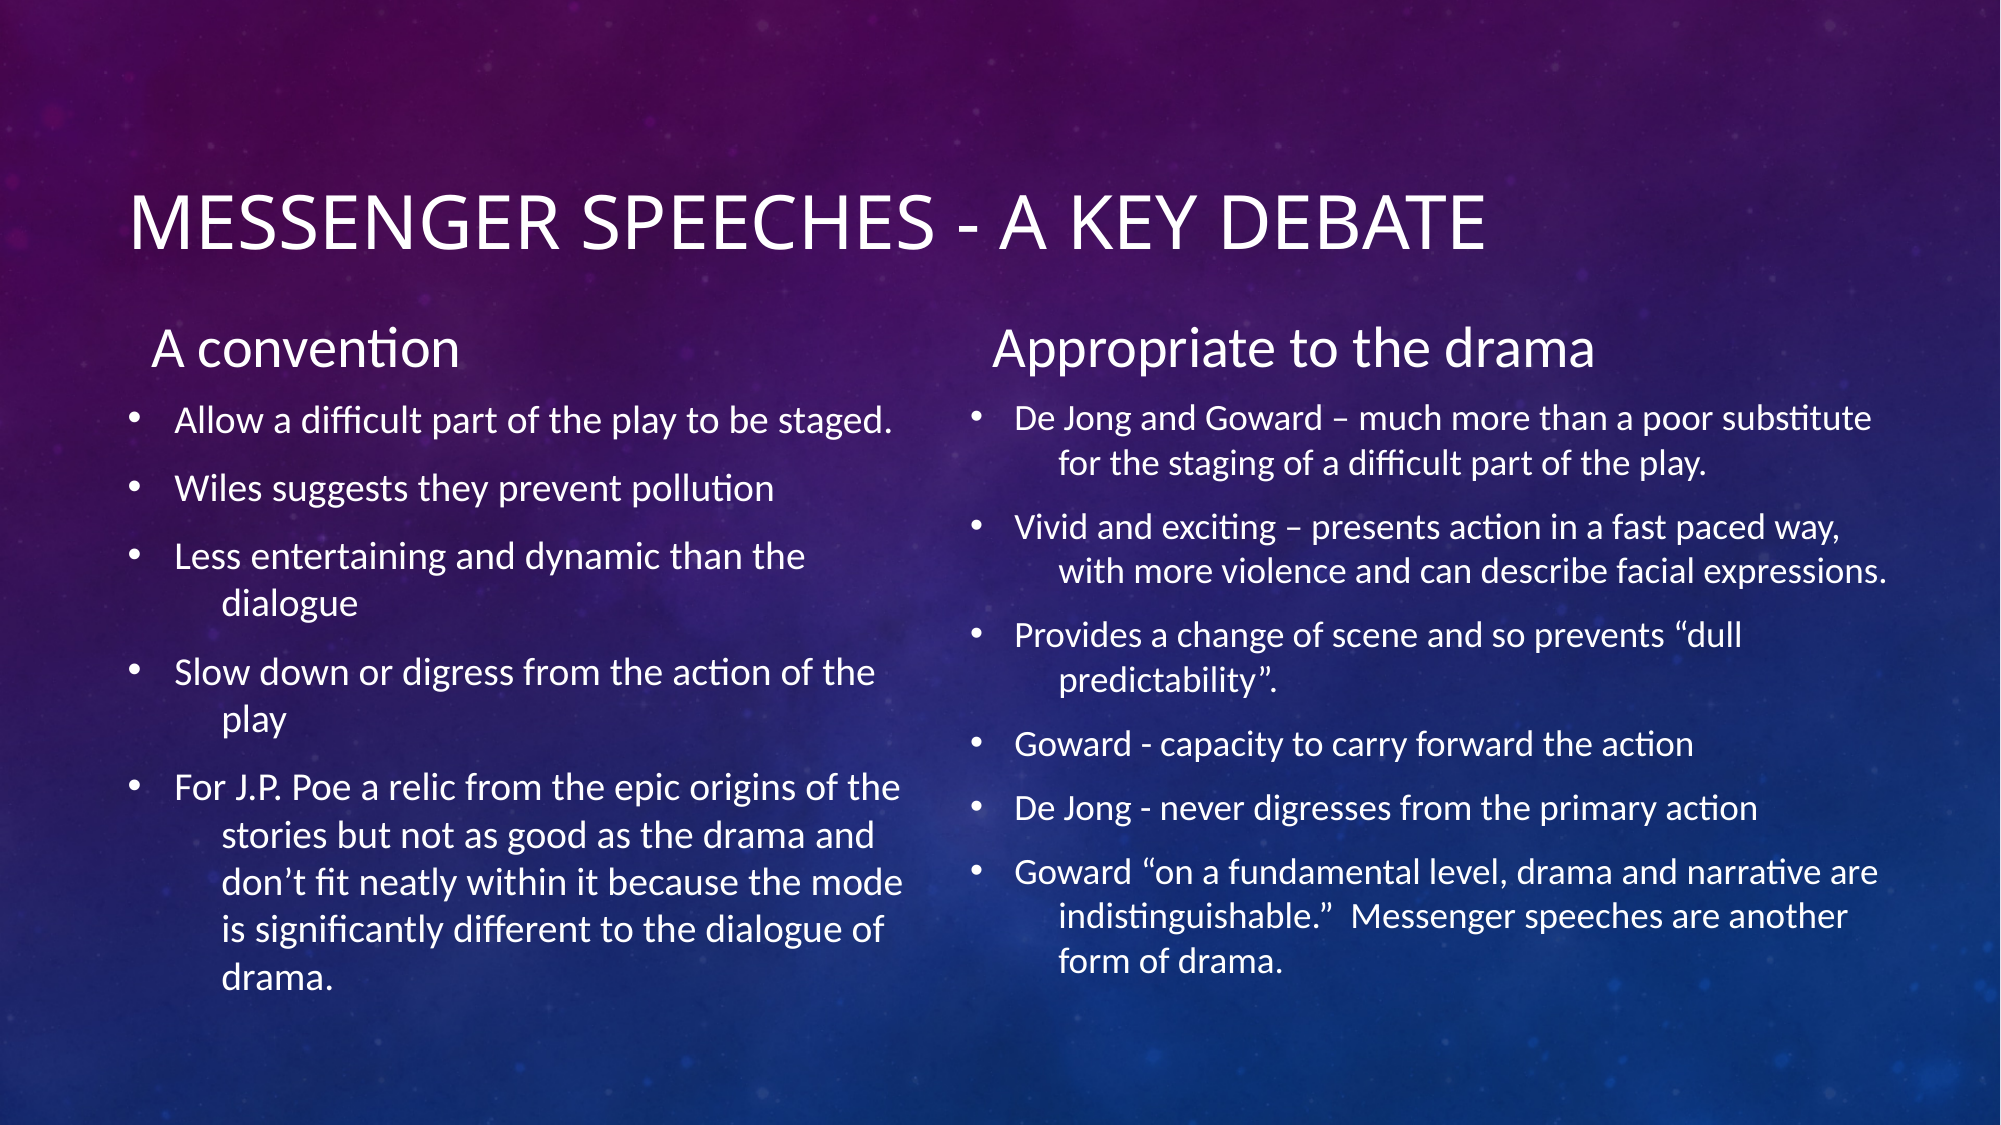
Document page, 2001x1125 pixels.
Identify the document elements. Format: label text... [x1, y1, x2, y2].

list De Jong and Goward – much more than a poor substitute for the staging of a difficult part of the play. Vivid and exciting – presents action in a fast paced way, with more violence and can describe facial expressions. Provides a change of scene and so prevents “dull predictability”. Goward - capacity to carry forward the action De Jong - never digresses from the primary action Goward “on a fundamental level, drama and narrative are indistinguishable.” Messenger speeches are another form of drama. [955, 386, 1925, 1026]
list Allow a difficult part of the play to be staged. Wiles suggests they prevent pollution Less entertaining and dynamic than the dialogue Slow down or digress from the action of the play For J.P. Poe a relic from the epic origins of the stories but not as good as the drama and don’t fit neatly within it because the mode is significantly different to the dialogue of drama. [112, 386, 933, 1026]
list Appropriate to the drama [977, 291, 1753, 386]
title Messenger speeches - a key debate [112, 99, 1775, 339]
list A convention [136, 291, 909, 386]
